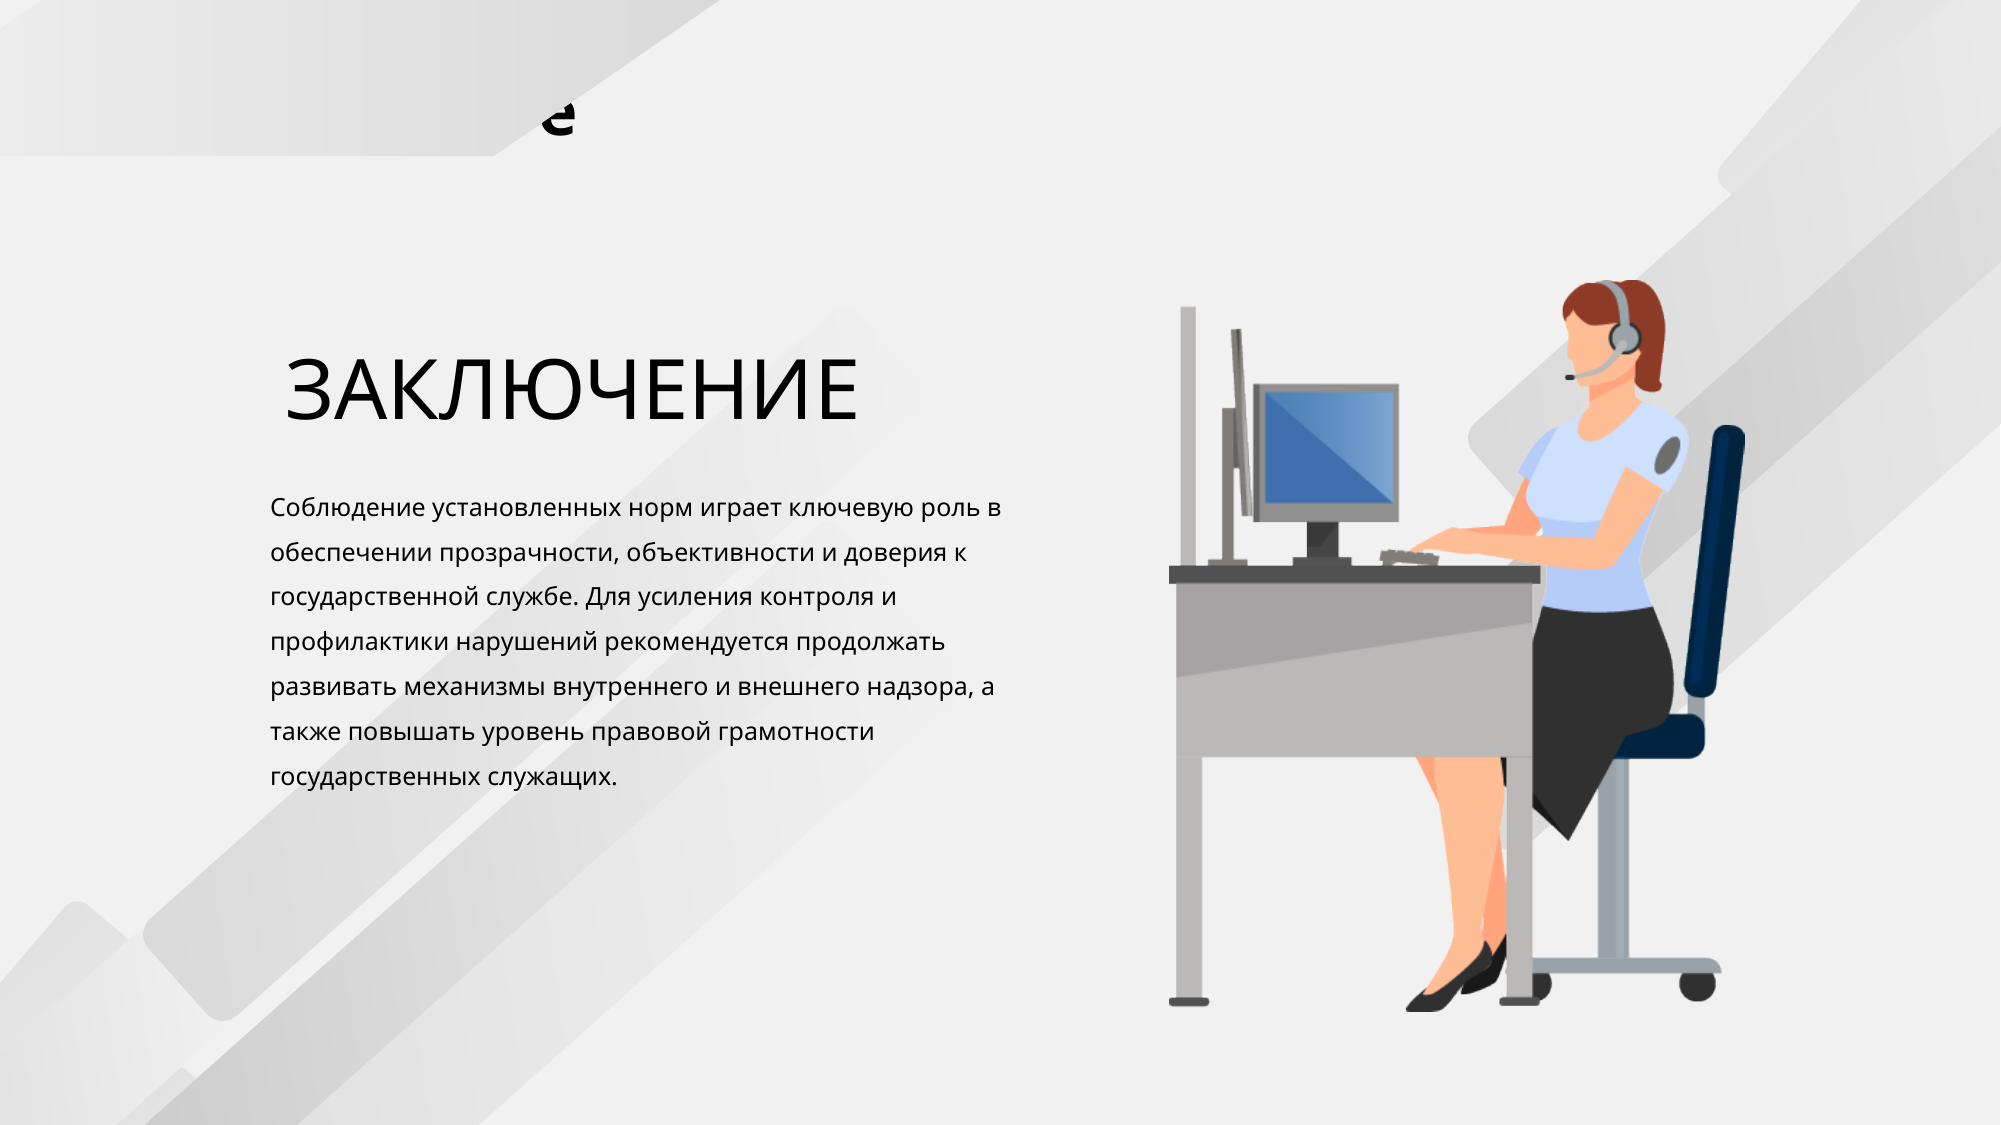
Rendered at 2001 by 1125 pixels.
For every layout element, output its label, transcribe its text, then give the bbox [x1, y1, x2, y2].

text_box ЗАКЛЮЧЕНИЕ [270, 328, 876, 444]
picture [1169, 280, 1745, 1012]
text_box Соблюдение установленных норм играет ключевую роль в обеспечении прозрачности, объективности и доверия к государственной службе. Для усиления контроля и профилактики нарушений рекомендуется продолжать развивать механизмы внутреннего и внешнего надзора, а также повышать уровень правовой грамотности государственных служащих. [255, 468, 1078, 798]
text_box [0, 0, 720, 157]
